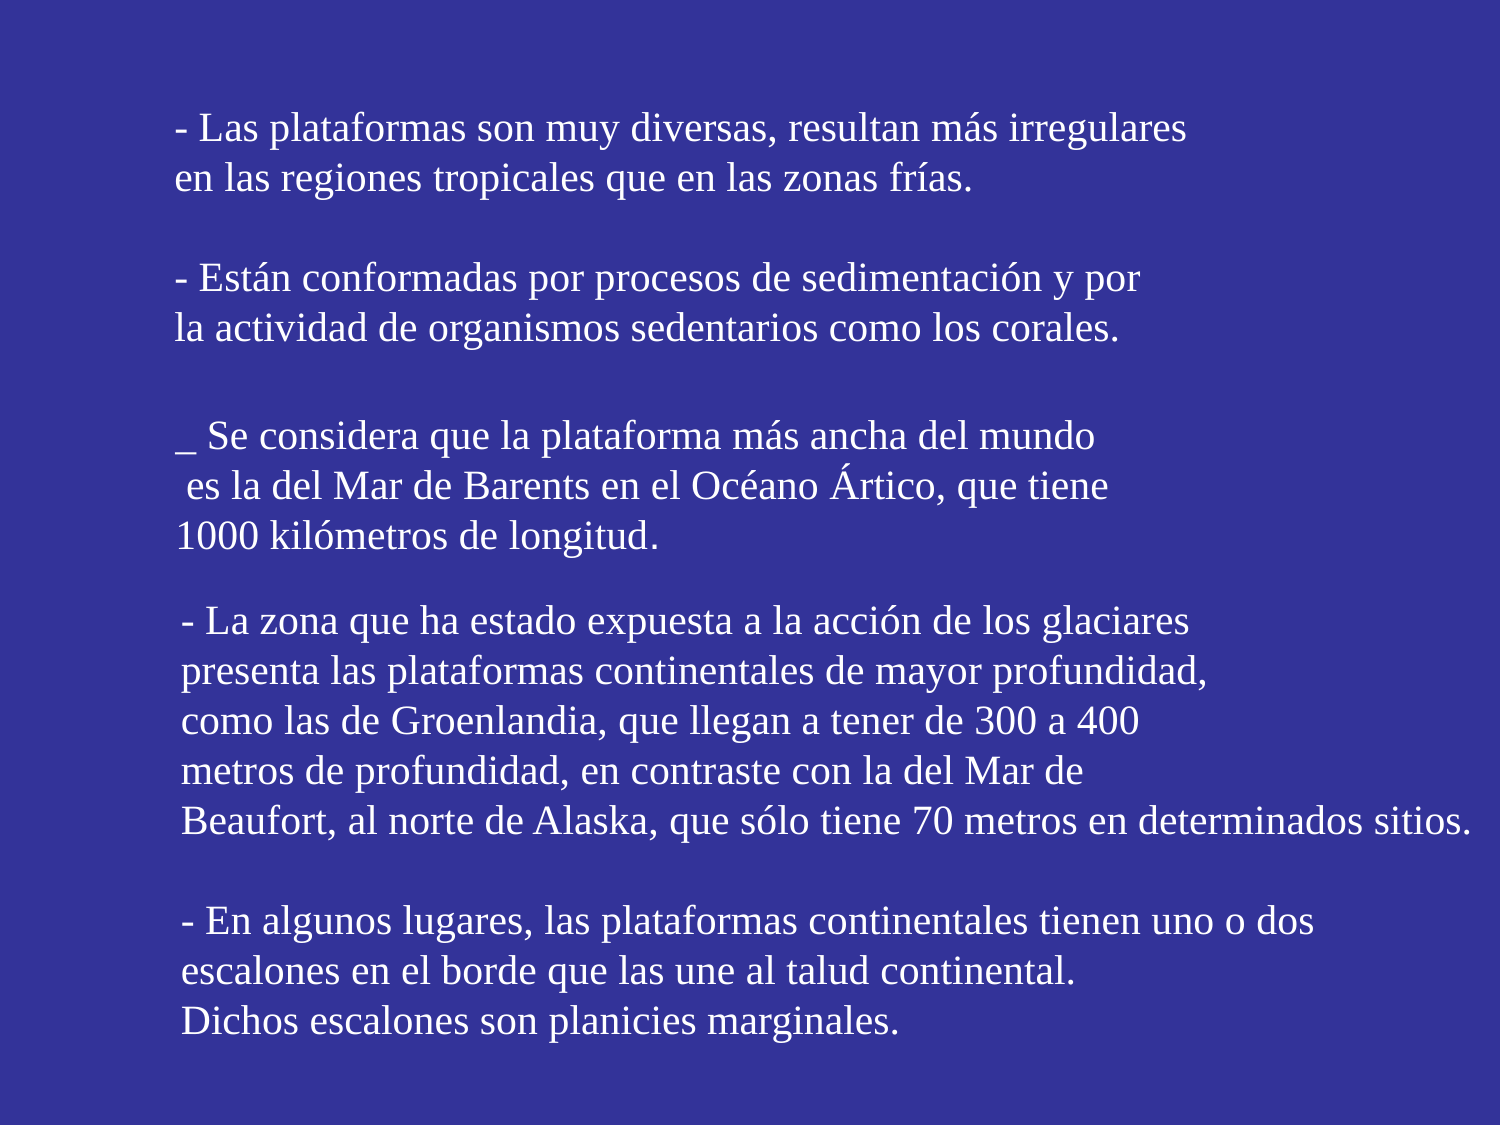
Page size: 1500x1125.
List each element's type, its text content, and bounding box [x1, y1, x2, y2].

text_box - Las plataformas son muy diversas, resultan más irregulares en las regiones tropicales que en las zonas frías. - Están conformadas por procesos de sedimentación y por la actividad de organismos sedentarios como los corales. [159, 92, 1204, 358]
text_box - La zona que ha estado expuesta a la acción de los glaciares presenta las plataformas continentales de mayor profundidad, como las de Groenlandia, que llegan a tener de 300 a 400 metros de profundidad, en contraste con la del Mar de Beaufort, al norte de Alaska, que sólo tiene 70 metros en determinados sitios. - En algunos lugares, las plataformas continentales tienen uno o dos escalones en el borde que las une al talud continental. Dichos escalones son planicies marginales. [166, 584, 1489, 1051]
text_box _ Se considera que la plataforma más ancha del mundo es la del Mar de Barents en el Océano Ártico, que tiene 1000 kilómetros de longitud. [160, 399, 1125, 566]
